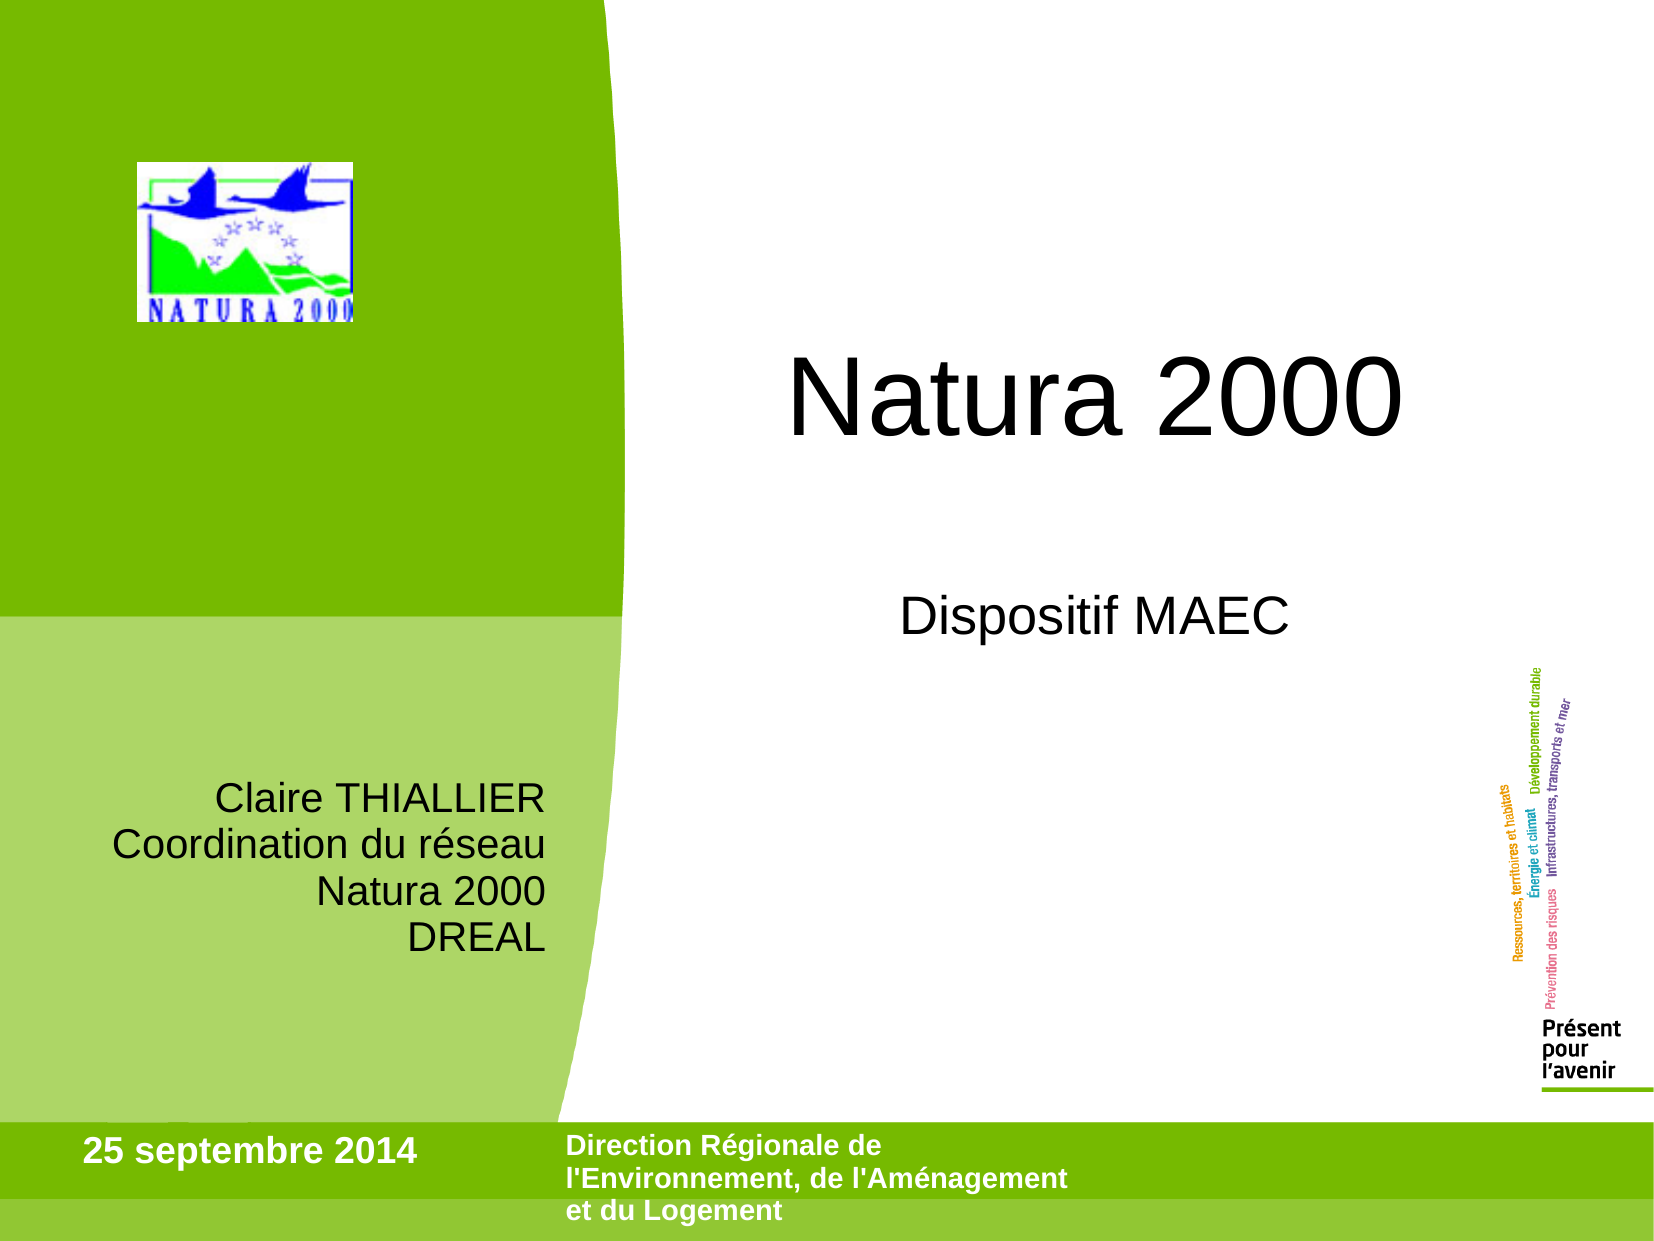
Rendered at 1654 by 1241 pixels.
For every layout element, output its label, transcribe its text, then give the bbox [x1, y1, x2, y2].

title Natura 2000 Dispositif MAEC [649, 294, 1542, 680]
text_box Claire THIALLIER Coordination du réseau Natura 2000 DREAL [88, 767, 562, 1015]
picture [0, 0, 1654, 1241]
